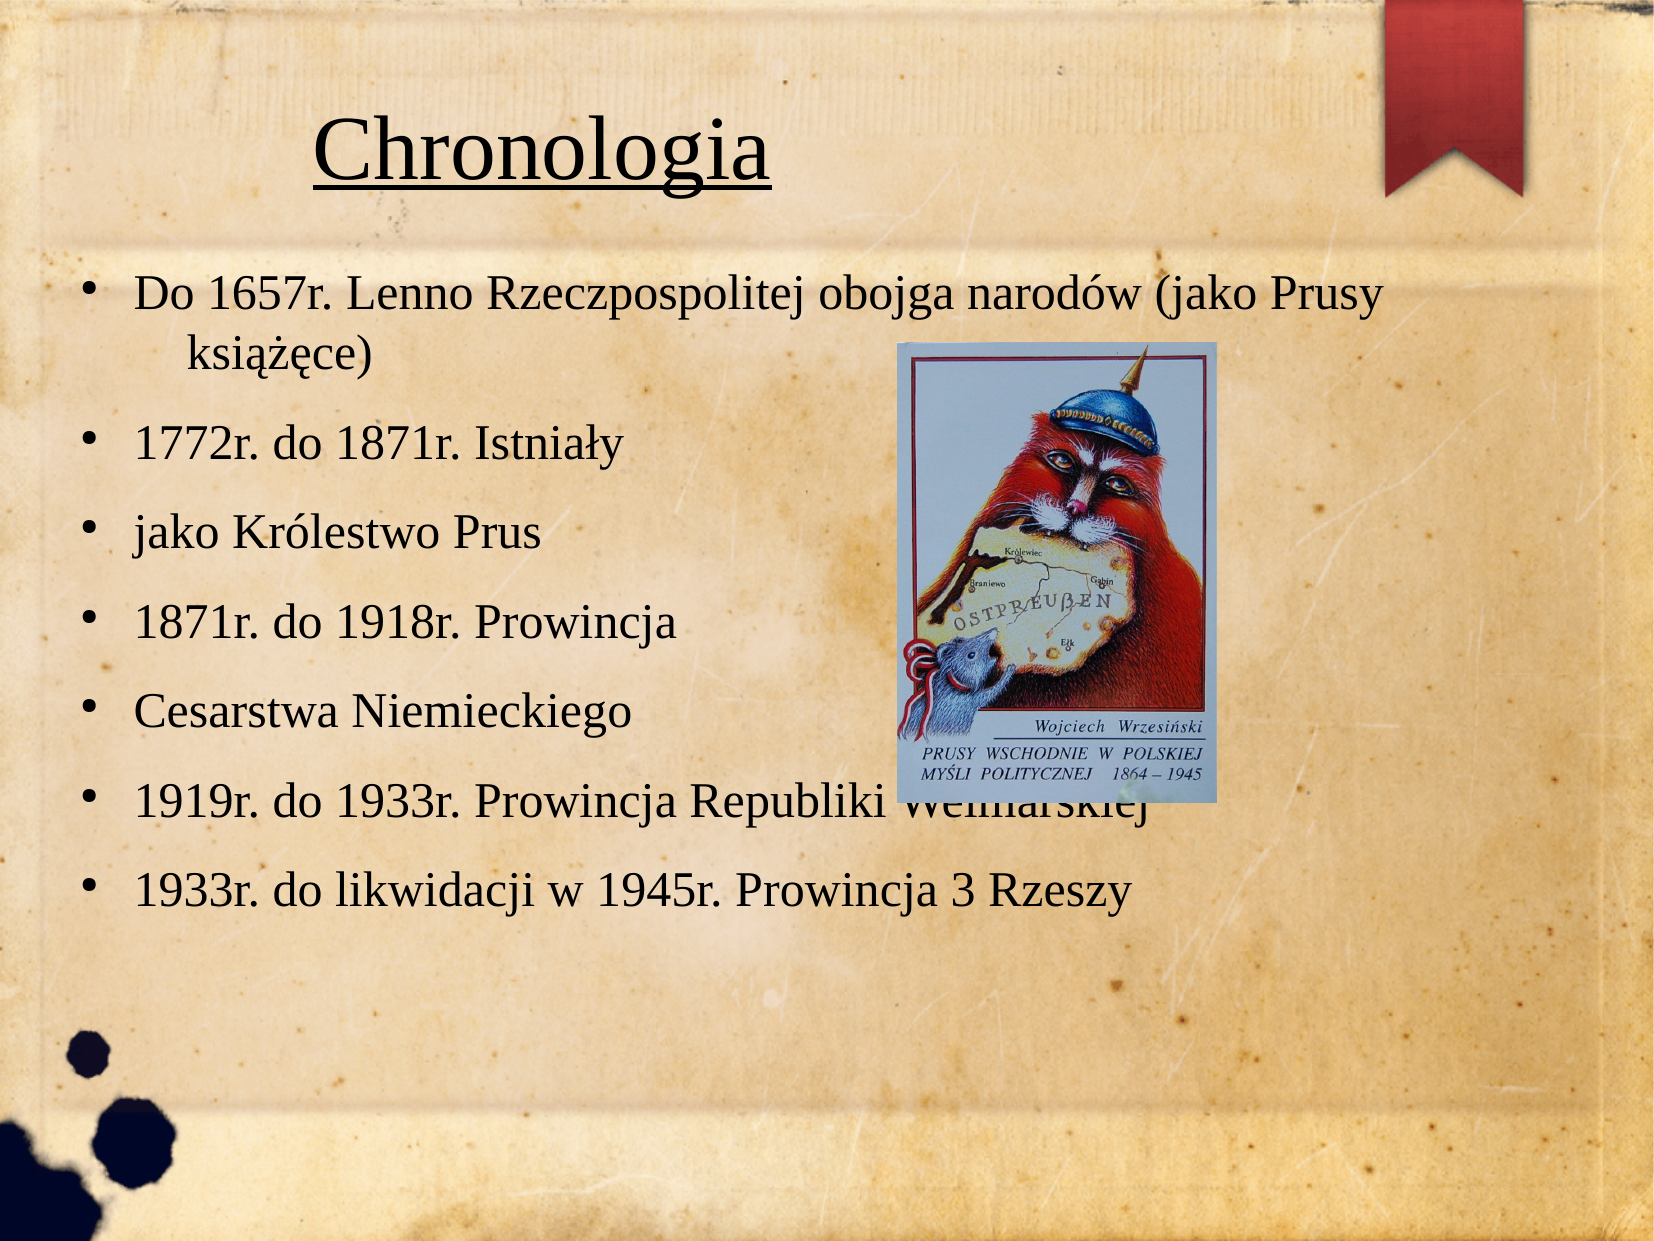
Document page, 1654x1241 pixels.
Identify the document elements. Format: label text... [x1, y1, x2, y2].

title Chronologia [82, 49, 1347, 237]
picture [897, 342, 1217, 803]
list Do 1657r. Lenno Rzeczpospolitej obojga narodów (jako Prusy książęce) 1772r. do 1871r. Istniały jako Królestwo Prus 1871r. do 1918r. Prowincja Cesarstwa Niemieckiego 1919r. do 1933r. Prowincja Republiki Weimarskiej 1933r. do likwidacji w 1945r. Prowincja 3 Rzeszy [44, 259, 1501, 980]
